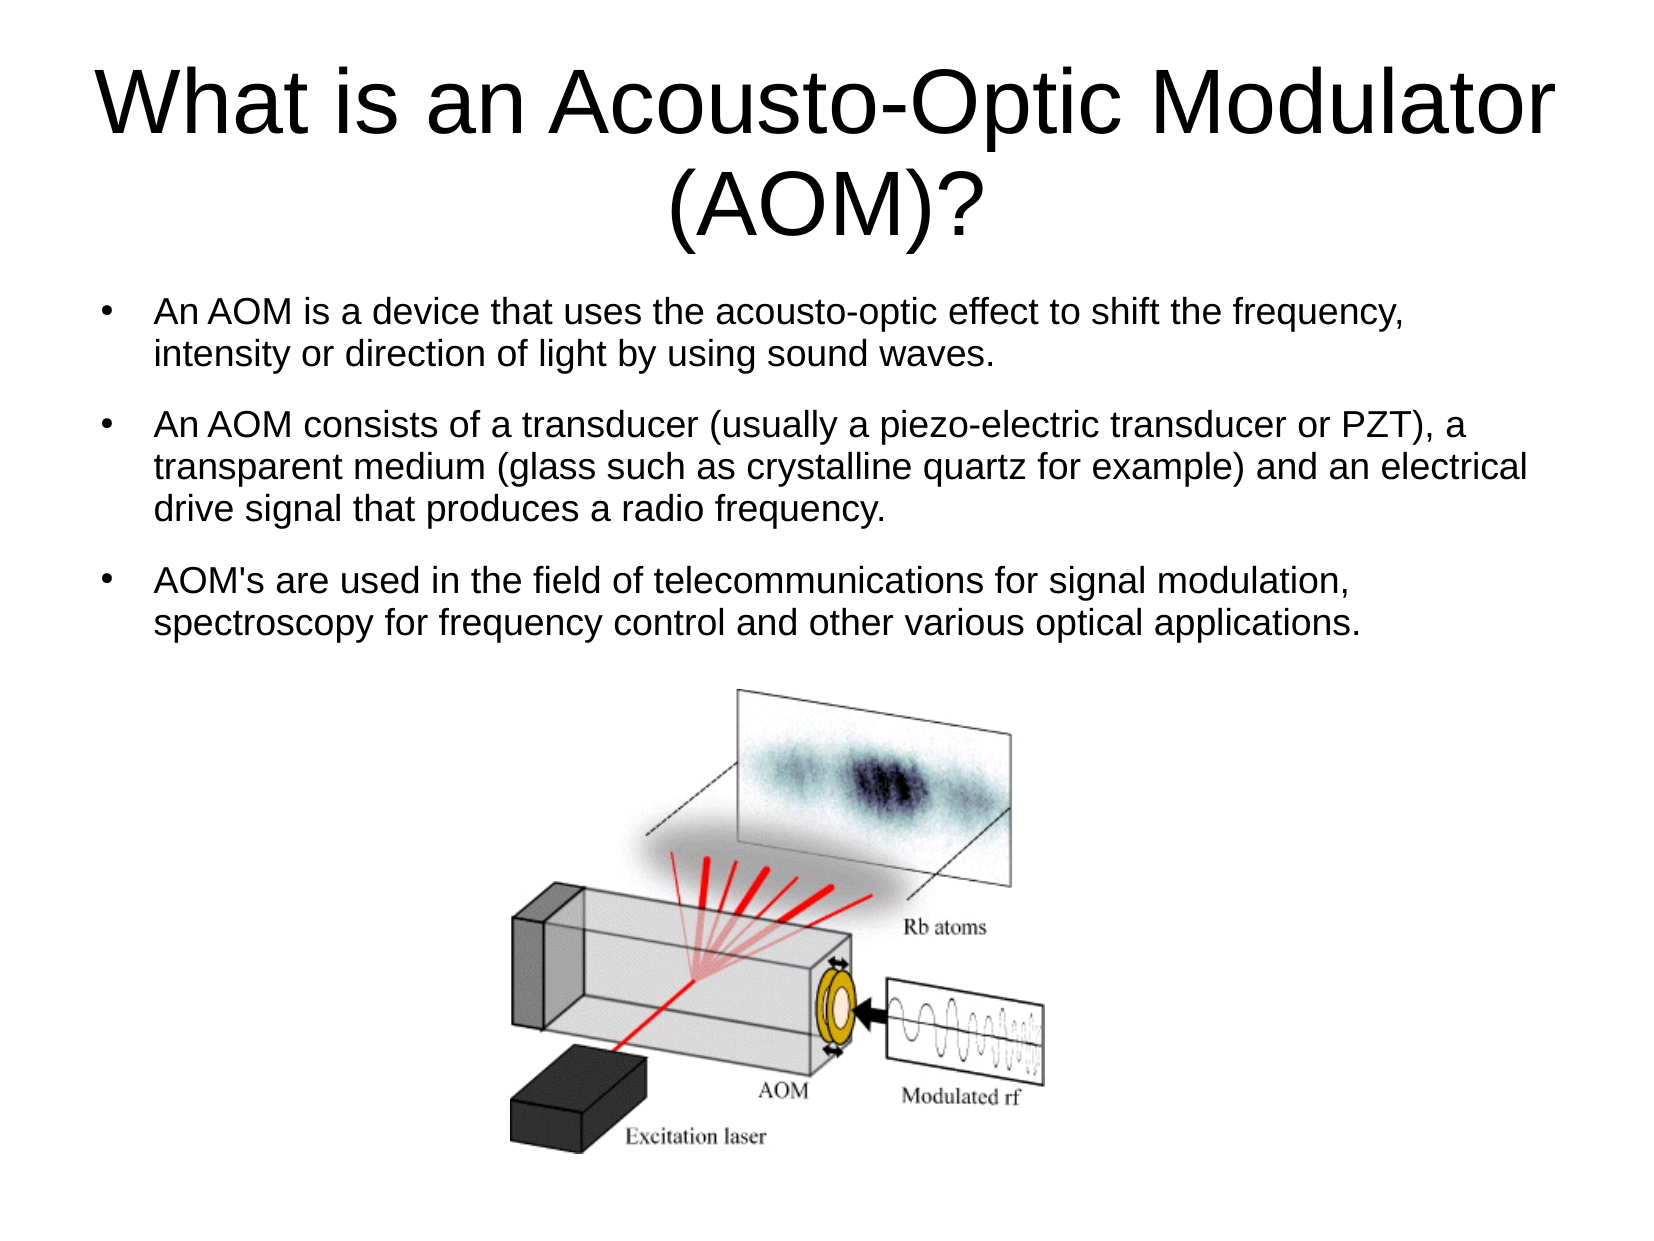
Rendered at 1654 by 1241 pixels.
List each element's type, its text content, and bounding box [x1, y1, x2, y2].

list An AOM is a device that uses the acousto-optic effect to shift the frequency, intensity or direction of light by using sound waves. An AOM consists of a transducer (usually a piezo-electric transducer or PZT), a transparent medium (glass such as crystalline quartz for example) and an electrical drive signal that produces a radio frequency. AOM's are used in the field of telecommunications for signal modulation, spectroscopy for frequency control and other various optical applications. [82, 290, 1538, 1010]
picture [510, 689, 1045, 1154]
title What is an Acousto-Optic Modulator (AOM)? [82, 49, 1571, 257]
